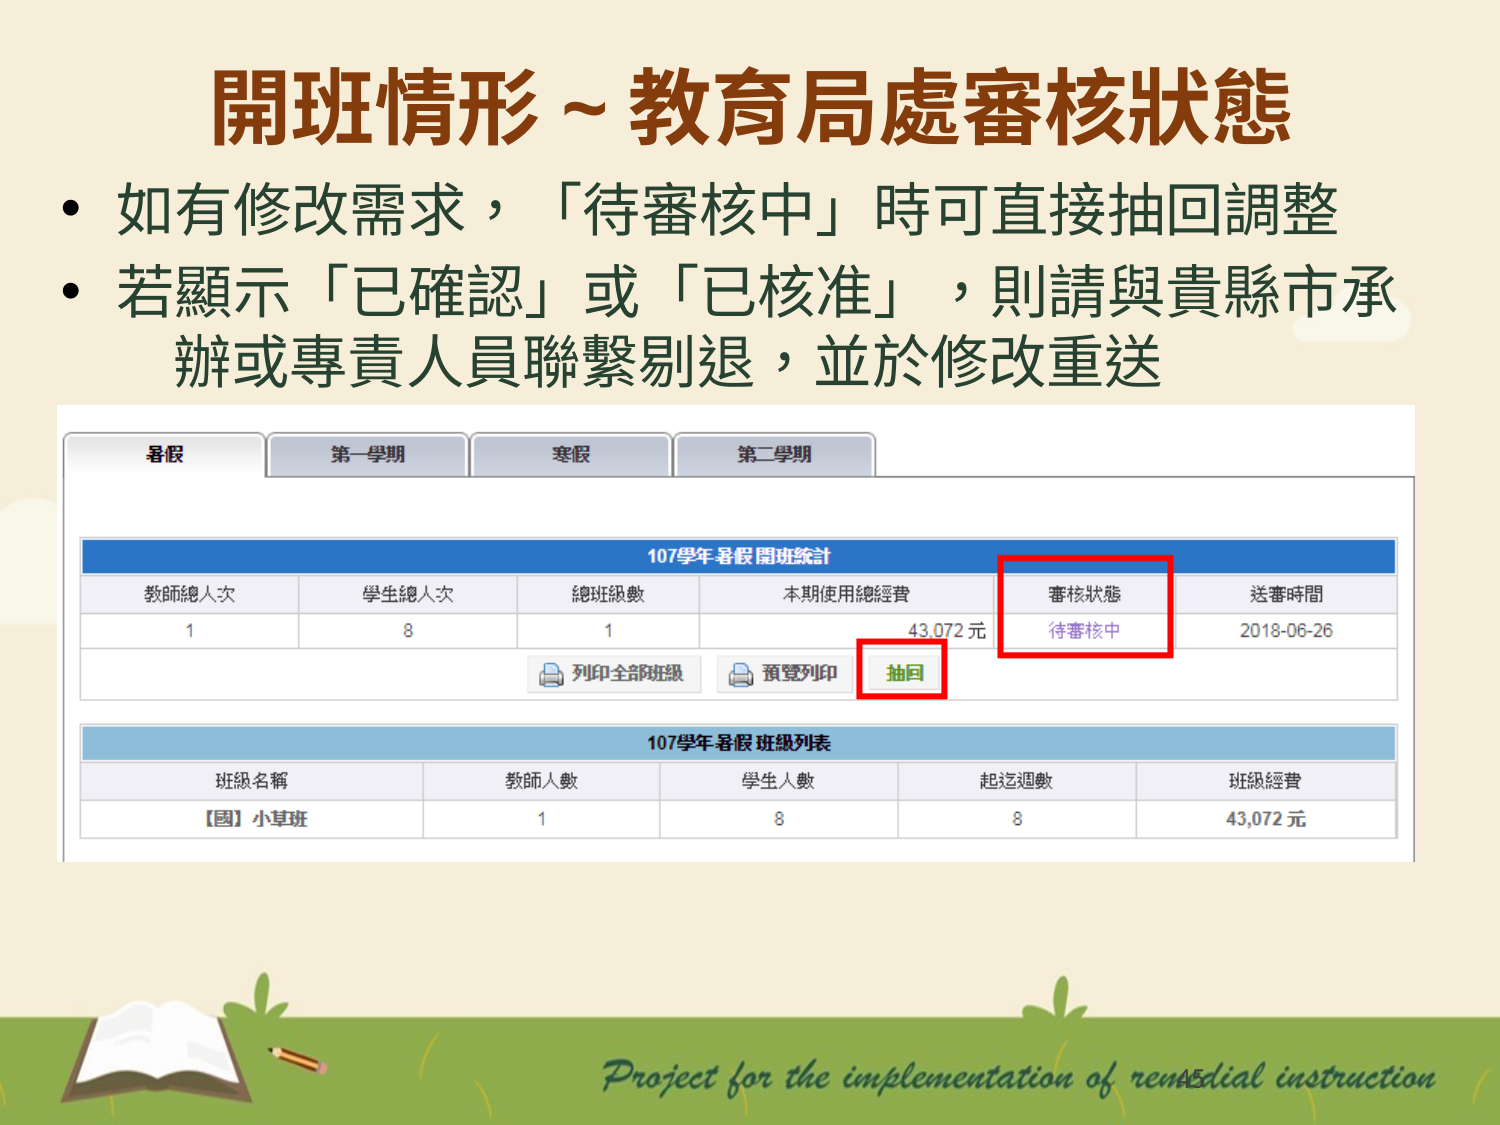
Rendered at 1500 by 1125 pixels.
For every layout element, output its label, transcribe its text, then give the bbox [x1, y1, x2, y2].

text_box [1161, 1046, 1499, 1107]
text_box 如有修改需求，「待審核中」時可直接抽回調整 若顯示「已確認」或「已核准」，則請與貴縣市承辦或專責人員聯繫剔退，並於修改重送 [46, 178, 1454, 403]
title 開班情形~教育局處審核狀態 [13, 45, 1491, 178]
picture [57, 405, 1415, 862]
